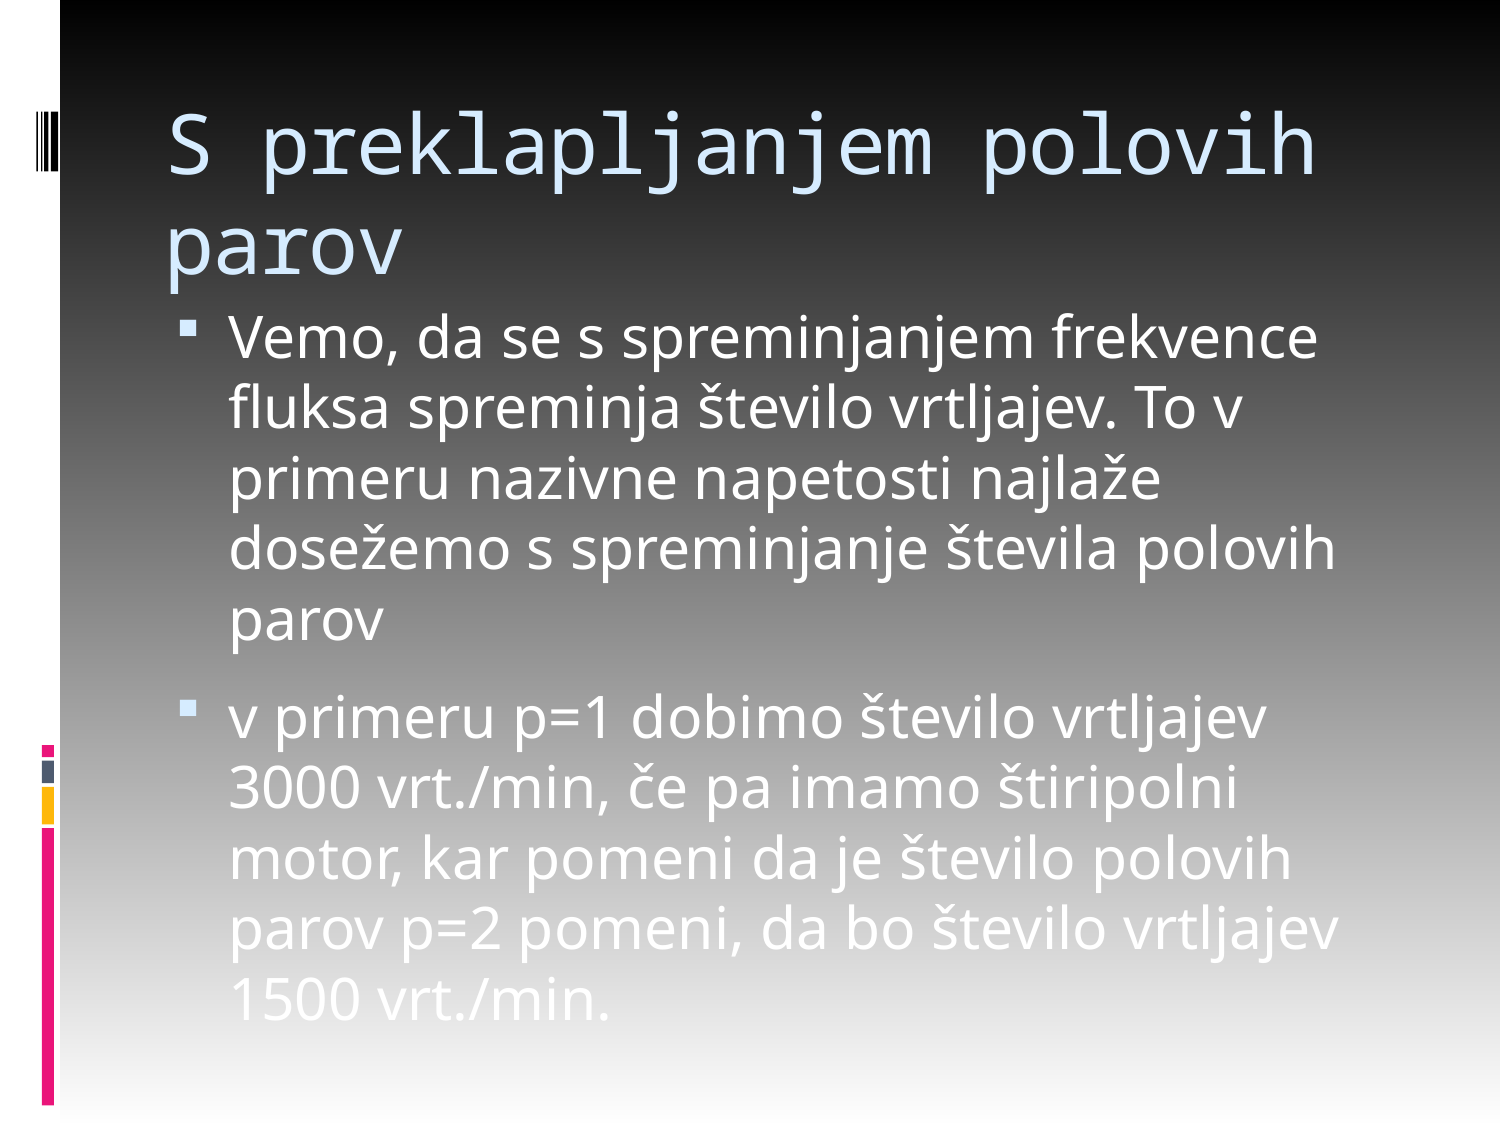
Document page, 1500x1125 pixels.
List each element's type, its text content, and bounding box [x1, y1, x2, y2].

list Vemo, da se s spreminjanjem frekvence fluksa spreminja število vrtljajev. To v primeru nazivne napetosti najlaže dosežemo s spreminjanje števila polovih parov v primeru p=1 dobimo število vrtljajev 3000 vrt./min, če pa imamo štiripolni motor, kar pomeni da je število polovih parov p=2 pomeni, da bo število vrtljajev 1500 vrt./min. [150, 292, 1425, 1043]
title S preklapljanjem polovih parov [150, 83, 1425, 234]
